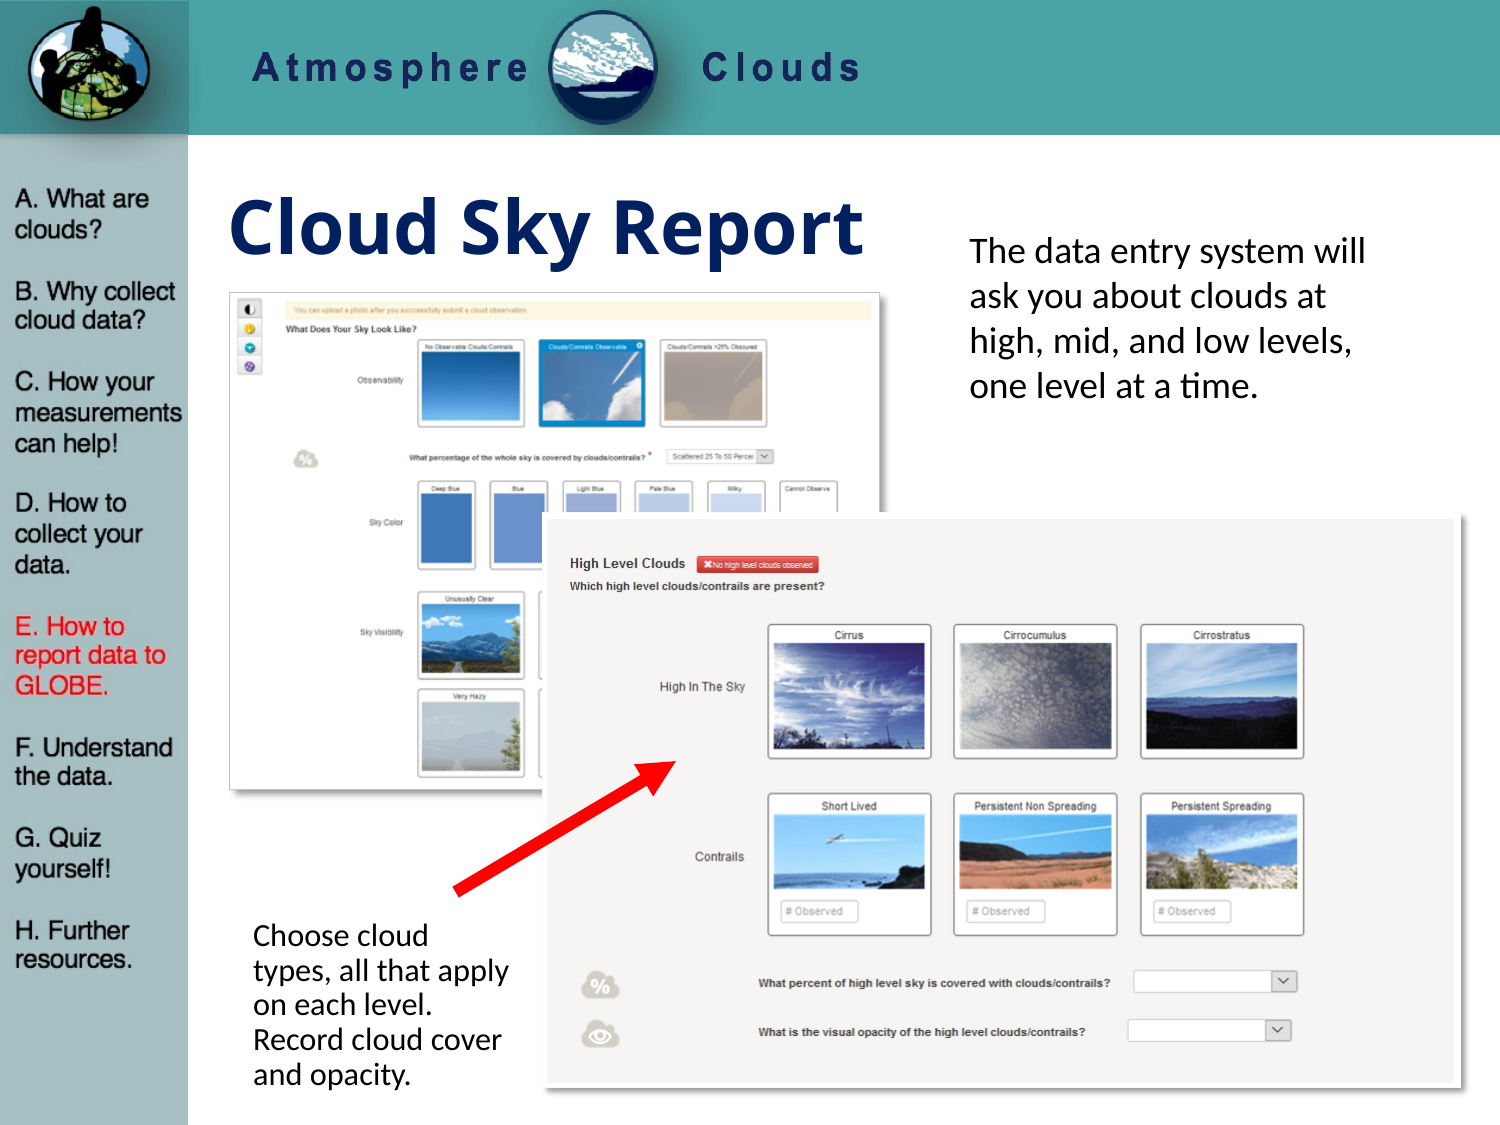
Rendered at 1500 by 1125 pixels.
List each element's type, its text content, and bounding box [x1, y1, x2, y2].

picture [0, 0, 1500, 1125]
list Choose cloud types, all that apply on each level. Record cloud cover and opacity. [238, 910, 527, 1101]
title Cloud Sky Report [212, 154, 1397, 306]
text_box The data entry system will ask you about clouds at high, mid, and low levels, one level at a time. [954, 218, 1397, 414]
picture [225, 288, 1474, 1101]
